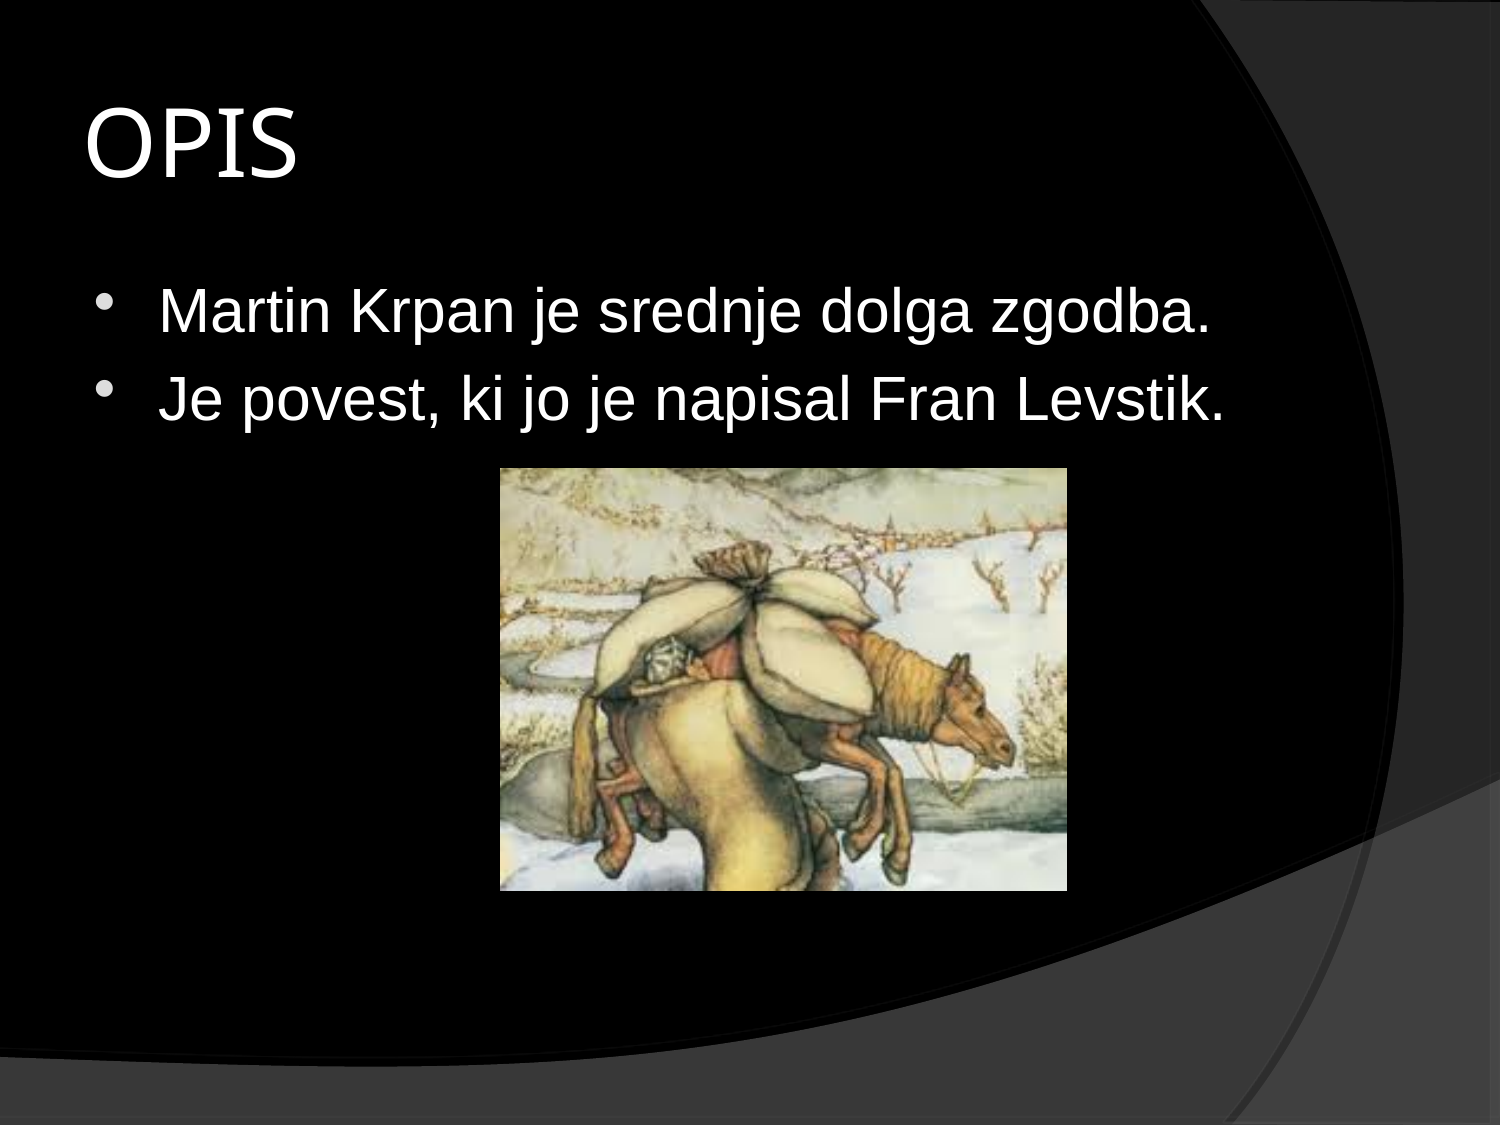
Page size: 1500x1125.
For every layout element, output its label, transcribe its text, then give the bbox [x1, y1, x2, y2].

title OPIS [75, 45, 1300, 233]
list Martin Krpan je srednje dolga zgodba. Je povest, ki jo je napisal Fran Levstik. [75, 262, 1300, 1005]
picture [500, 468, 1067, 891]
